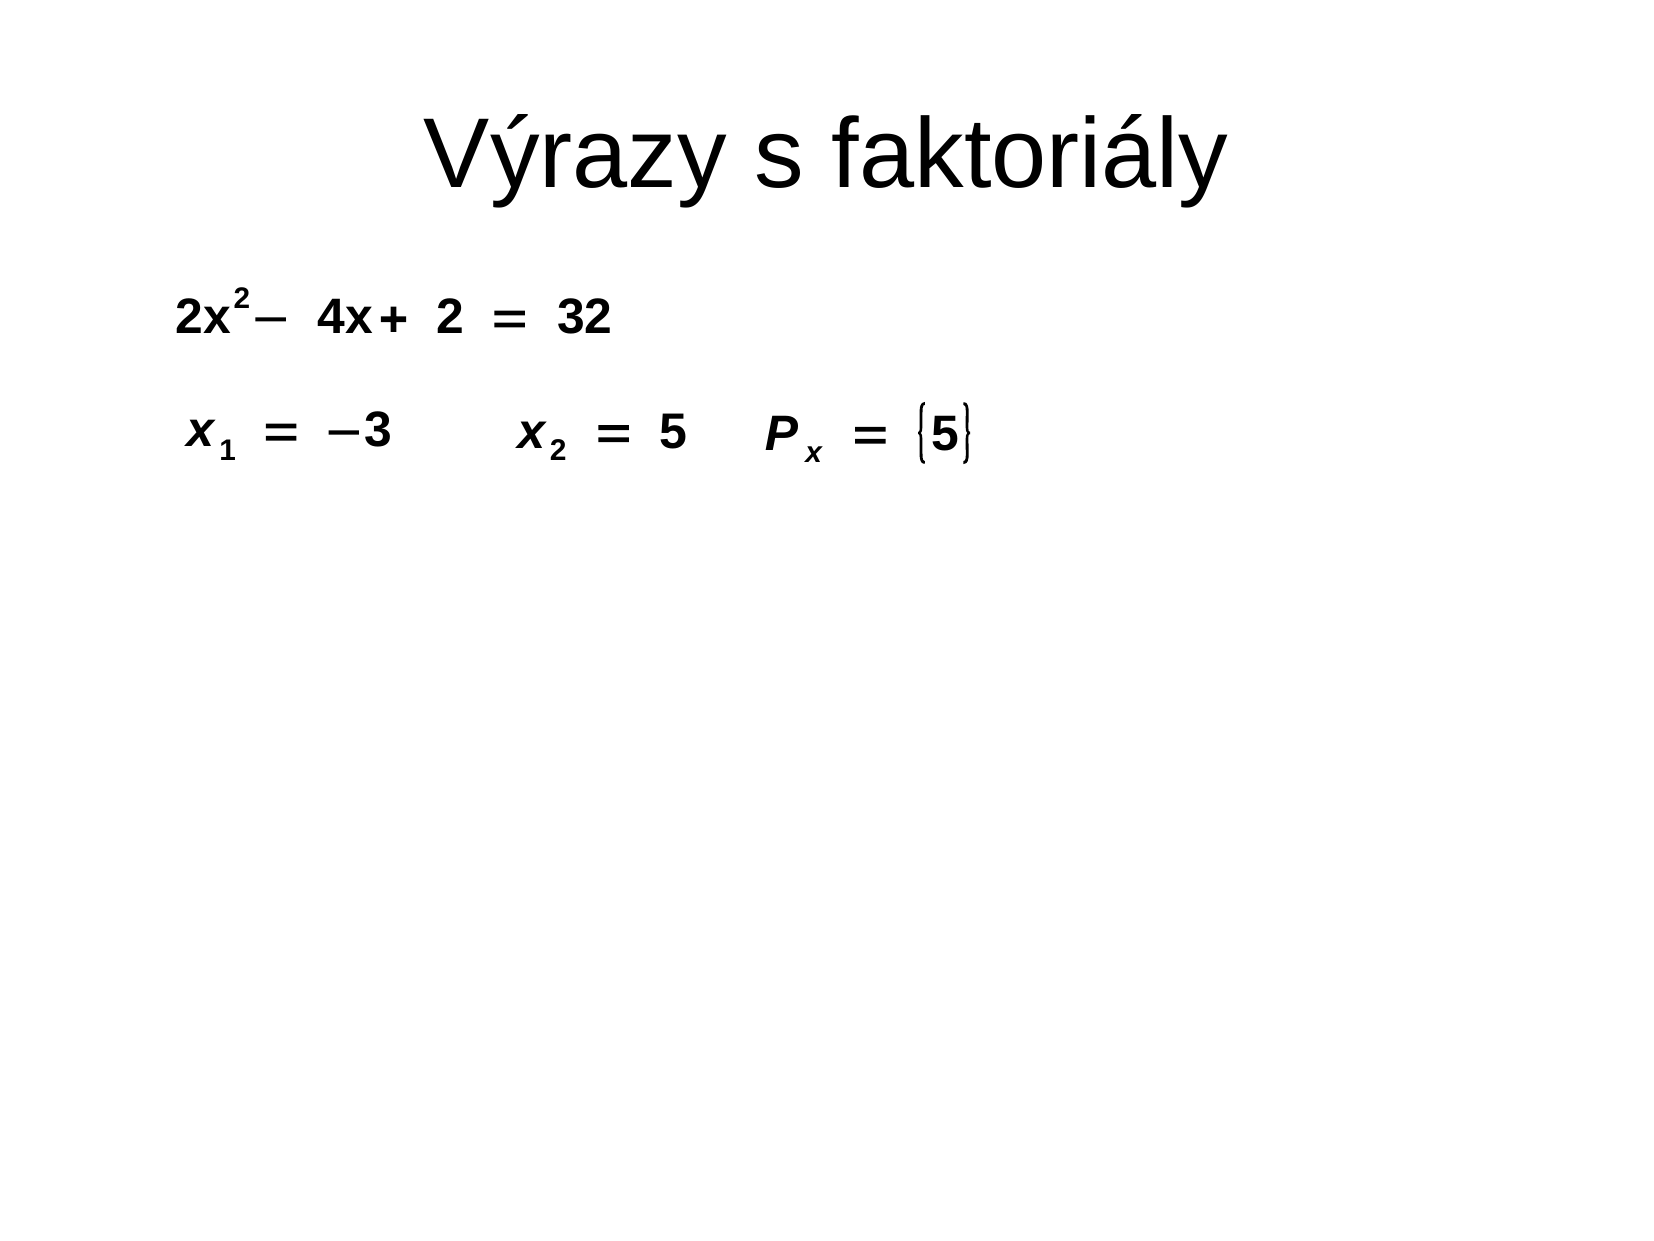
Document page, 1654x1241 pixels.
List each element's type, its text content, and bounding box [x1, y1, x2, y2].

title Výrazy s faktoriály [82, 49, 1571, 257]
chart [507, 401, 694, 468]
chart [167, 280, 618, 345]
chart [758, 401, 983, 470]
chart [177, 401, 399, 468]
